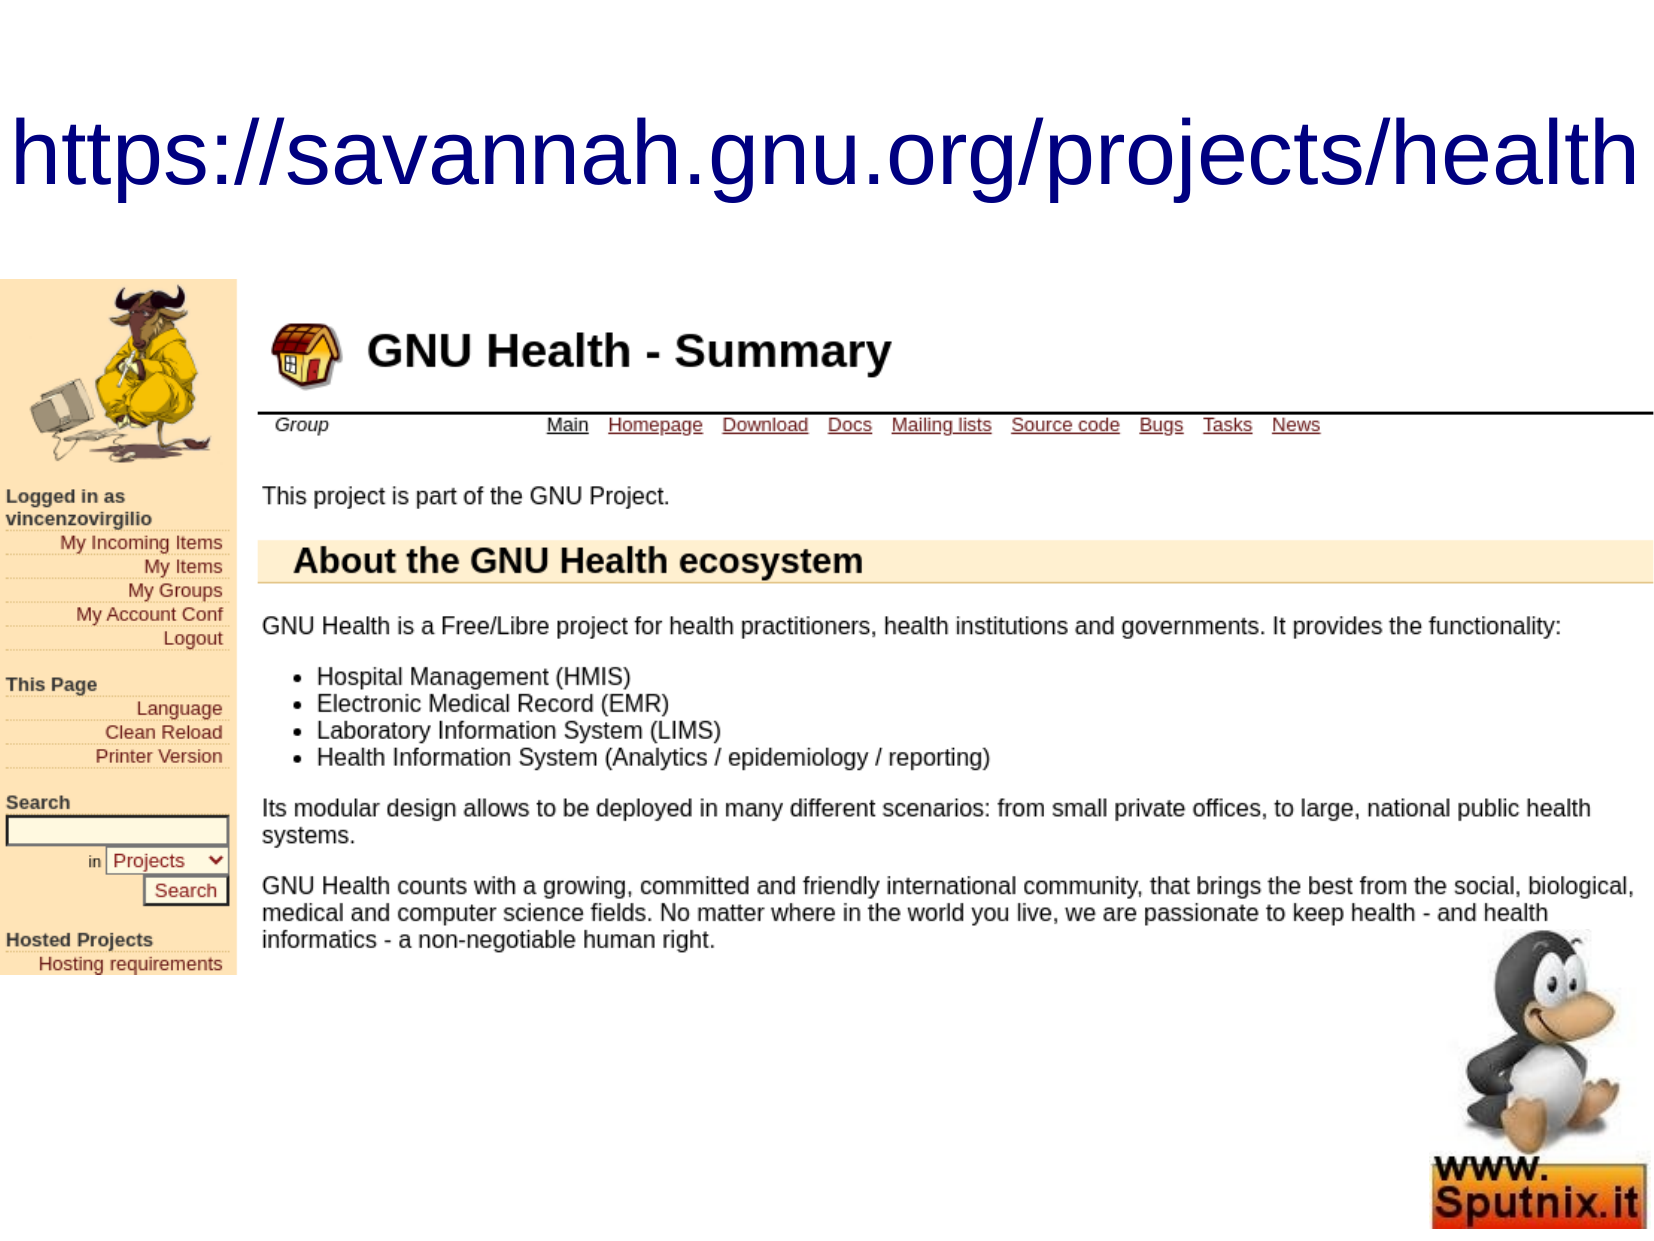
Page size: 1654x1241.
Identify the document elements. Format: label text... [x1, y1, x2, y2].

picture [0, 279, 1654, 1229]
title https://savannah.gnu.org/projects/health [0, 49, 1654, 257]
